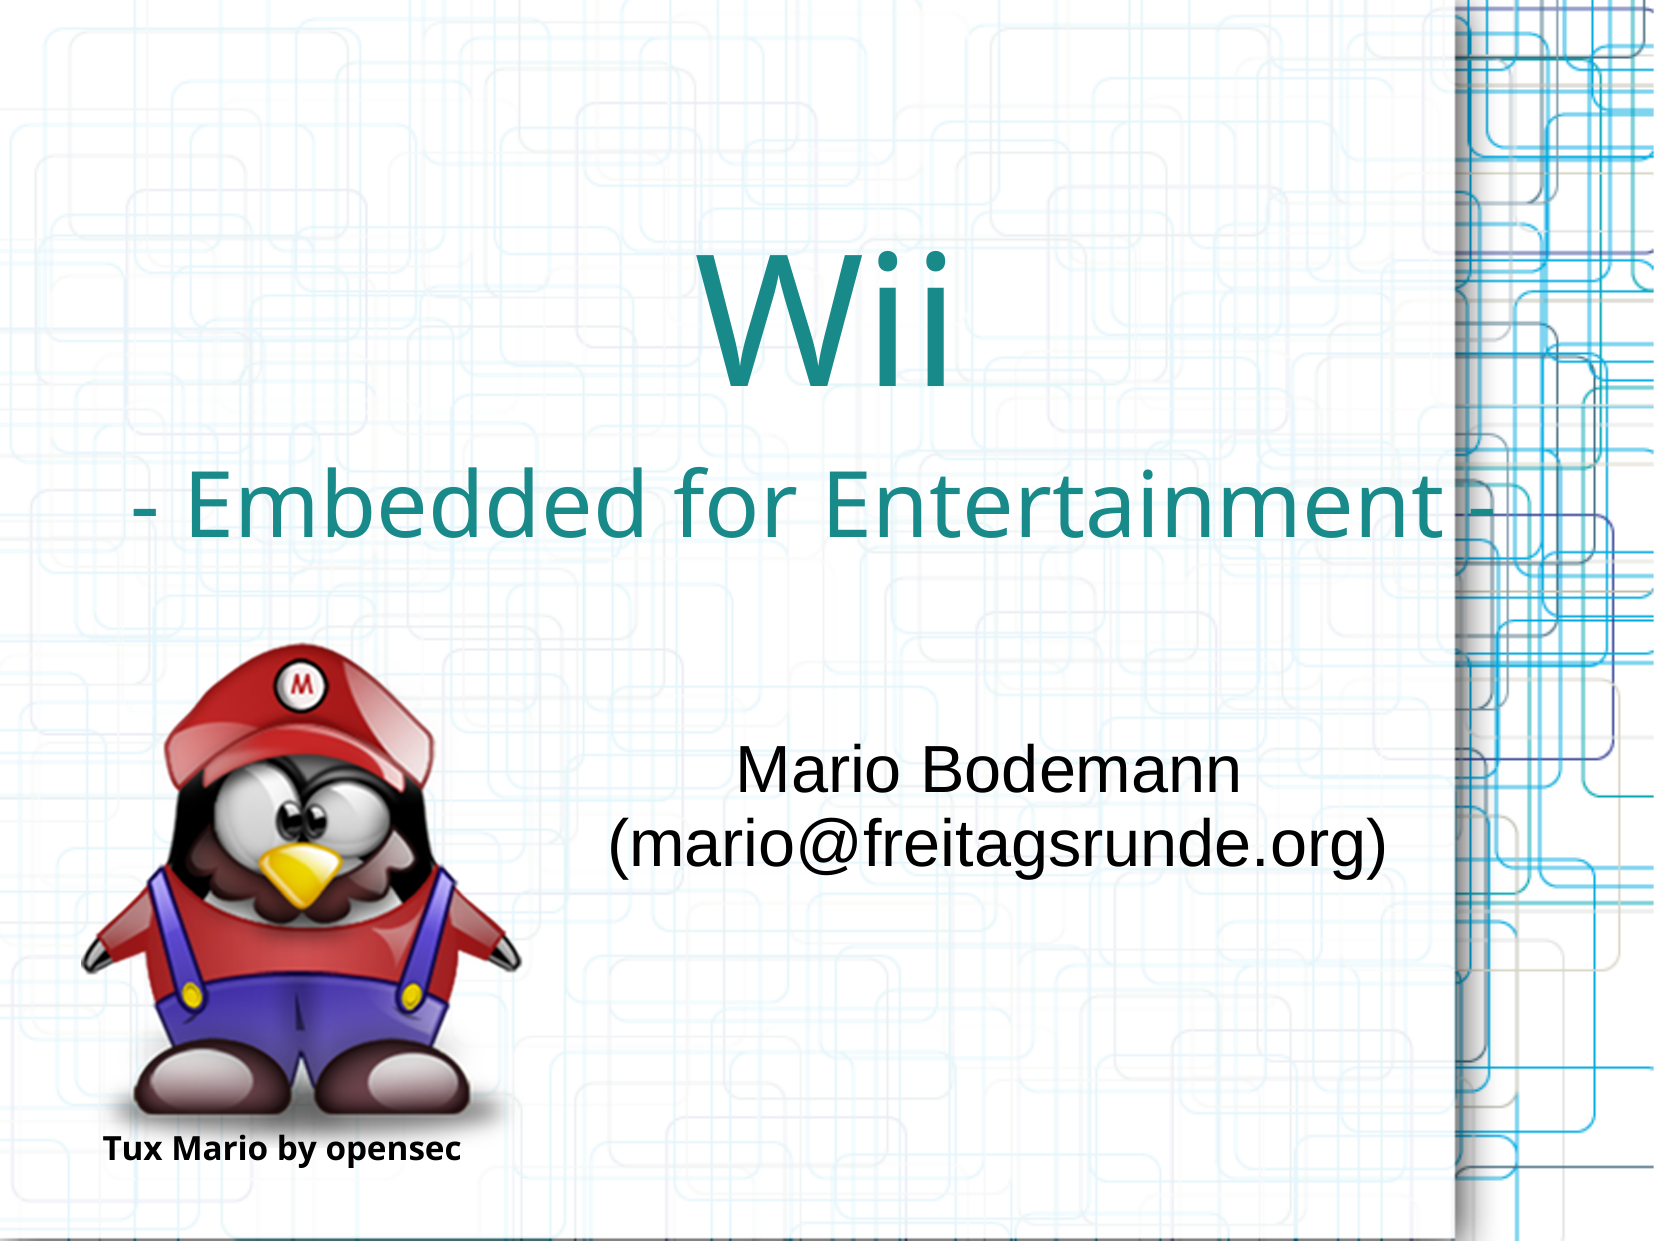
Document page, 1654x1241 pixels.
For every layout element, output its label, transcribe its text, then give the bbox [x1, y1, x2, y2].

picture [0, 0, 1654, 1241]
text_box Tux Mario by opensec [102, 1125, 504, 1165]
title Wii - Embedded for Entertainment - [120, 143, 1533, 612]
subtitle Mario Bodemann (mario@freitagsrunde.org) [562, 712, 1434, 901]
